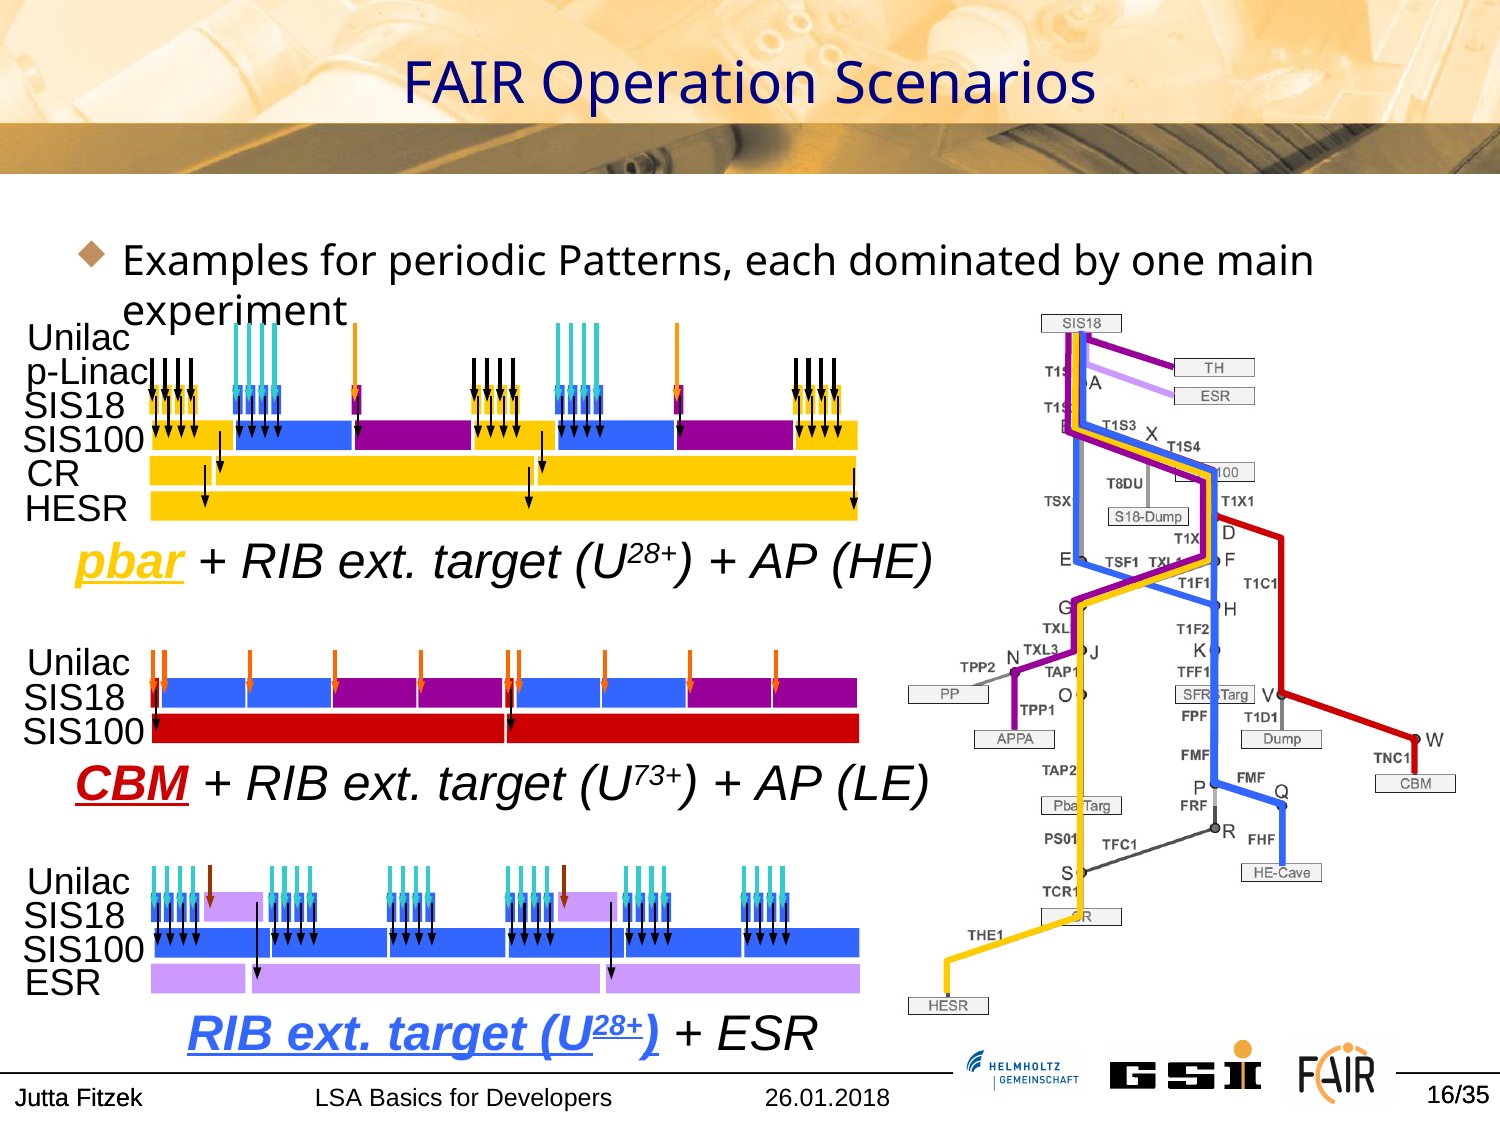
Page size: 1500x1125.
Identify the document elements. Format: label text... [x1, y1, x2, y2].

text_box [641, 892, 646, 922]
text_box SIS18 [96, 392, 111, 415]
text_box [811, 385, 816, 415]
list Examples for periodic Patterns, each dominated by one main experiment [75, 811, 873, 977]
text_box [307, 903, 313, 922]
text_box SIS18 [55, 684, 78, 707]
text_box [150, 491, 858, 521]
text_box [567, 394, 573, 415]
text_box [648, 902, 654, 922]
text_box [746, 892, 751, 922]
text_box [277, 385, 282, 415]
text_box CR [0, 449, 81, 495]
text_box [626, 928, 742, 958]
text_box [268, 902, 274, 922]
text_box [612, 928, 624, 958]
text_box [418, 892, 423, 922]
text_box SIS18 [118, 684, 126, 707]
text_box [152, 713, 505, 744]
text_box [182, 892, 187, 923]
text_box p-Linac [0, 346, 149, 392]
text_box [312, 892, 317, 922]
picture [1110, 1040, 1261, 1089]
text_box [272, 928, 388, 958]
text_box [518, 903, 523, 923]
text_box [215, 455, 534, 486]
text_box [510, 678, 514, 708]
picture [0, 0, 1500, 175]
text_box [744, 928, 860, 958]
text_box [154, 928, 256, 958]
text_box [271, 395, 277, 415]
text_box [281, 902, 287, 922]
text_box [779, 902, 785, 922]
text_box [152, 420, 233, 450]
title FAIR Operation Scenarios [75, 0, 1425, 174]
text_box RIB ext. target (U28+) + ESR [172, 1000, 835, 1061]
text_box [687, 678, 772, 708]
text_box [516, 678, 601, 708]
text_box [798, 385, 803, 415]
text_box [741, 903, 746, 922]
text_box [654, 892, 659, 922]
text_box [258, 394, 264, 415]
text_box [149, 455, 212, 486]
text_box [176, 901, 182, 923]
text_box [823, 385, 829, 415]
text_box [405, 892, 410, 922]
text_box [505, 688, 510, 708]
text_box [294, 902, 300, 922]
text_box Unilac [0, 857, 131, 903]
text_box HESR [31, 495, 45, 506]
text_box SIS100 [0, 707, 146, 753]
text_box [759, 892, 764, 922]
text_box [796, 420, 858, 450]
text_box [805, 395, 811, 415]
text_box SIS18 [29, 903, 51, 924]
text_box [232, 393, 238, 415]
text_box [666, 892, 672, 922]
text_box SIS18 [55, 392, 78, 415]
text_box [167, 385, 172, 415]
text_box [154, 385, 159, 415]
text_box [489, 385, 494, 415]
text_box [506, 713, 860, 744]
text_box pbar + RIB ext. target (U28+) + AP (HE) [60, 528, 950, 589]
text_box SIS18 [118, 392, 126, 415]
text_box [163, 901, 169, 923]
text_box [392, 892, 397, 922]
text_box [555, 385, 565, 415]
text_box [357, 385, 362, 415]
text_box [187, 394, 193, 415]
text_box [169, 892, 174, 923]
text_box [151, 903, 157, 923]
text_box SIS18 [64, 684, 92, 707]
text_box [497, 385, 507, 415]
text_box [430, 892, 436, 922]
text_box [236, 420, 352, 451]
text_box SIS18 [55, 903, 78, 924]
text_box HESR [0, 483, 129, 529]
text_box [156, 892, 161, 923]
text_box [151, 963, 246, 994]
text_box [573, 385, 578, 415]
text_box SIS100 [0, 924, 146, 970]
text_box [258, 928, 270, 958]
text_box [412, 902, 418, 922]
text_box [523, 892, 528, 923]
text_box [399, 902, 405, 922]
text_box SIS18 [64, 903, 92, 924]
text_box SIS18 [29, 392, 51, 415]
text_box [785, 892, 790, 922]
text_box [264, 385, 269, 415]
text_box [818, 395, 824, 415]
text_box ESR [0, 957, 102, 1004]
text_box [150, 688, 155, 708]
picture [960, 1046, 1084, 1095]
text_box [558, 892, 618, 922]
text_box [593, 395, 599, 415]
text_box [299, 892, 305, 922]
text_box [418, 678, 503, 708]
text_box SIS18 [0, 903, 43, 924]
text_box SIS18 [96, 903, 111, 924]
text_box [245, 394, 251, 415]
text_box [484, 396, 490, 415]
text_box [355, 420, 471, 450]
picture [873, 310, 1463, 1020]
text_box [792, 394, 798, 415]
text_box [251, 963, 600, 994]
text_box [558, 420, 674, 450]
text_box [766, 901, 772, 922]
text_box [471, 395, 477, 415]
text_box [505, 903, 511, 923]
text_box [661, 903, 667, 922]
picture [1287, 1034, 1396, 1106]
text_box [508, 928, 610, 958]
text_box [635, 902, 641, 922]
text_box [831, 395, 837, 415]
text_box [622, 901, 628, 922]
text_box [390, 928, 506, 958]
text_box [251, 385, 256, 415]
list Examples for periodic Patterns, each dominated by one main experiment [75, 233, 1500, 977]
text_box [677, 420, 793, 450]
text_box [476, 385, 482, 415]
text_box [628, 892, 633, 922]
text_box [149, 396, 155, 415]
text_box [773, 678, 857, 708]
text_box [238, 385, 243, 415]
text_box [602, 678, 686, 708]
text_box [351, 394, 357, 415]
text_box CBM + RIB ext. target (U73+) + AP (LE) [59, 749, 946, 811]
text_box [274, 892, 279, 922]
text_box [515, 385, 520, 415]
text_box SIS18 [29, 684, 51, 707]
text_box [386, 901, 392, 922]
text_box [836, 385, 842, 415]
text_box [586, 385, 591, 415]
text_box [510, 892, 515, 923]
text_box [673, 394, 679, 415]
text_box [753, 901, 759, 922]
text_box [543, 901, 549, 923]
text_box [161, 678, 246, 708]
text_box [193, 385, 198, 415]
text_box [549, 892, 554, 923]
text_box [510, 397, 515, 415]
text_box [155, 678, 159, 708]
text_box [599, 385, 604, 415]
text_box [537, 455, 857, 486]
text_box [174, 394, 180, 415]
text_box [580, 394, 586, 415]
text_box SIS18 [64, 392, 92, 415]
text_box [162, 396, 167, 415]
text_box [425, 902, 431, 922]
text_box [332, 678, 417, 708]
text_box [195, 892, 200, 923]
text_box [474, 420, 555, 450]
text_box [180, 385, 185, 415]
text_box SIS18 [96, 684, 111, 707]
text_box [605, 963, 860, 994]
text_box [536, 892, 541, 923]
text_box Unilac [0, 312, 131, 358]
text_box [679, 385, 684, 415]
text_box SIS18 [0, 392, 43, 415]
text_box [247, 678, 331, 708]
text_box [287, 892, 292, 922]
text_box [189, 901, 195, 923]
text_box SIS18 [118, 903, 126, 924]
text_box p-Linac [32, 366, 42, 382]
text_box SIS100 [0, 415, 146, 461]
list Examples for periodic Patterns, each dominated by one main experiment [75, 589, 873, 749]
text_box [772, 892, 777, 922]
text_box [204, 892, 264, 922]
text_box Unilac [0, 637, 131, 684]
text_box [531, 903, 537, 923]
text_box SIS18 [0, 684, 43, 707]
